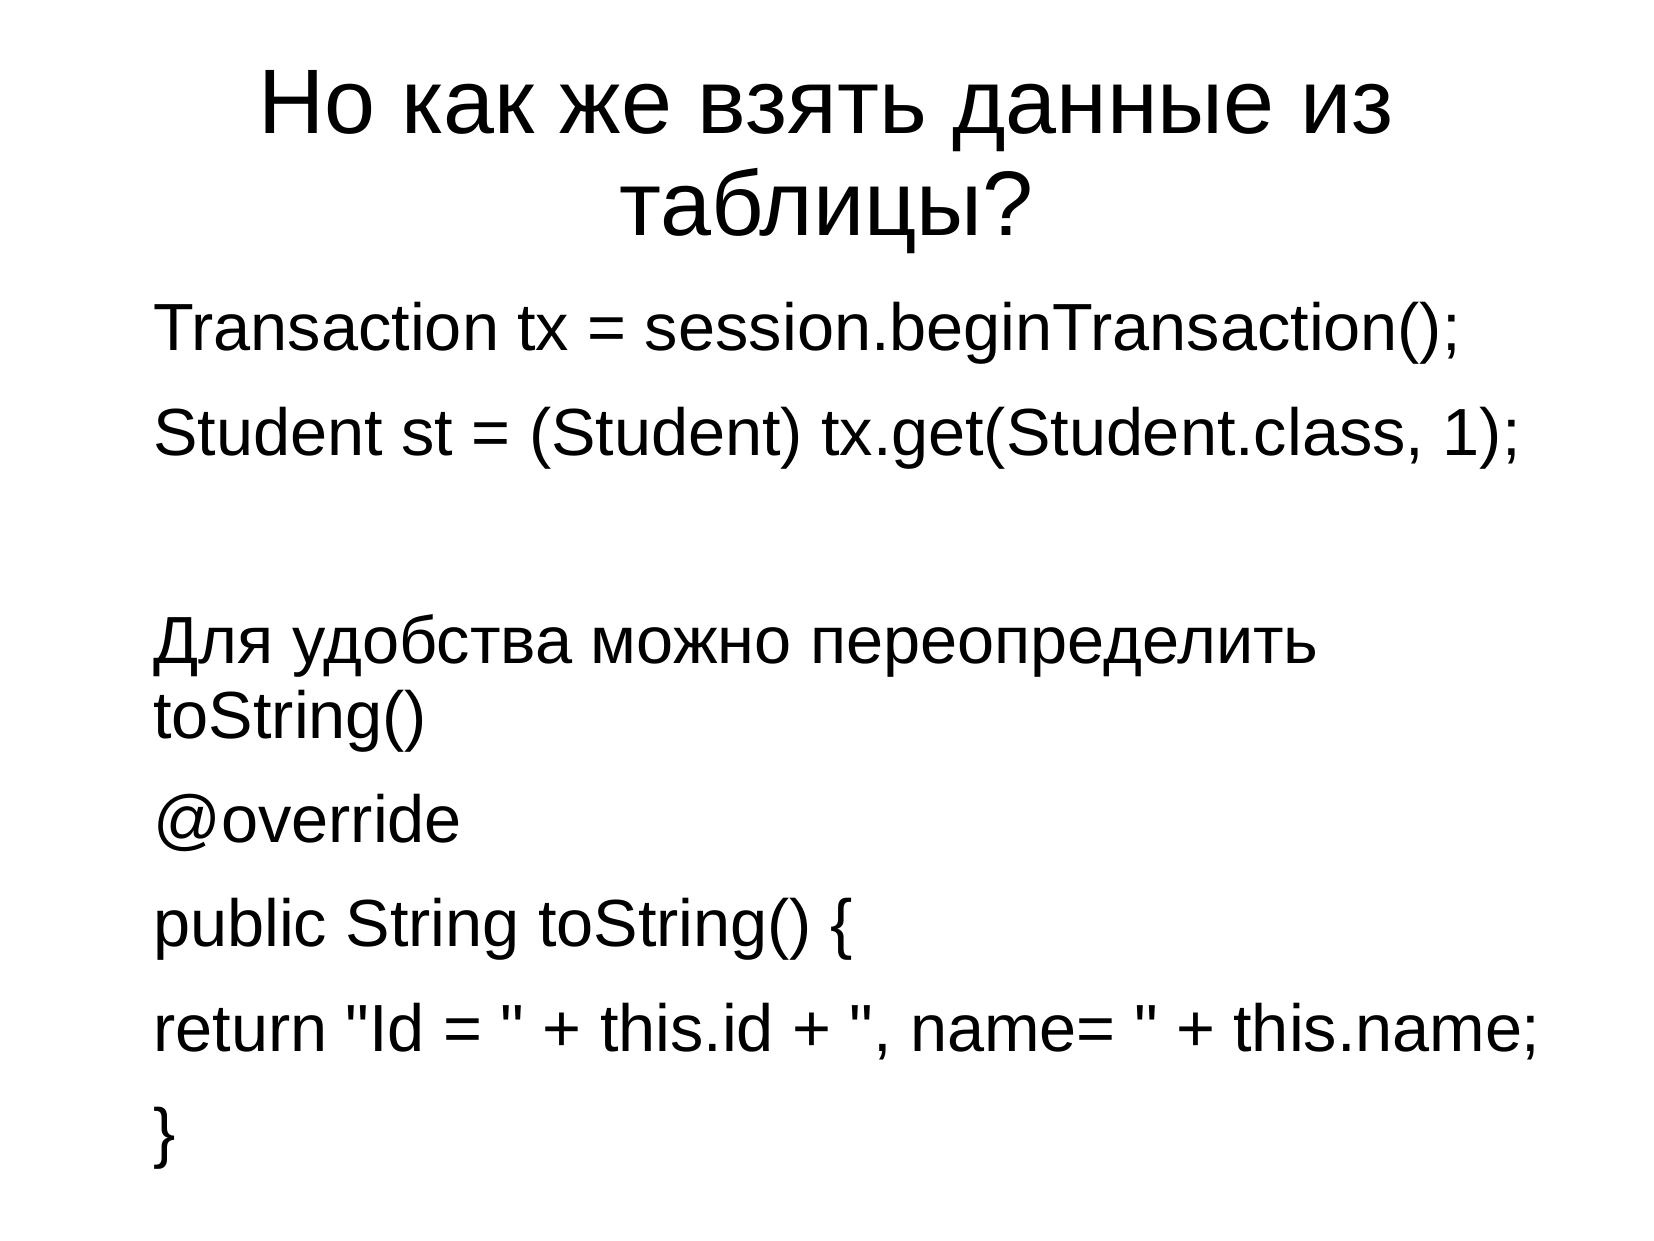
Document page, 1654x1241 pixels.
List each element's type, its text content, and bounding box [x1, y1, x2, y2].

title Но как же взять данные из таблицы? [82, 49, 1571, 257]
list Transaction tx = session.beginTransaction(); Student st = (Student) tx.get(Student.class, 1); Для удобства можно переопределить toString() @override public String toString() { return "Id = " + this.id + ", name= " + this.name; } [82, 290, 1571, 1241]
